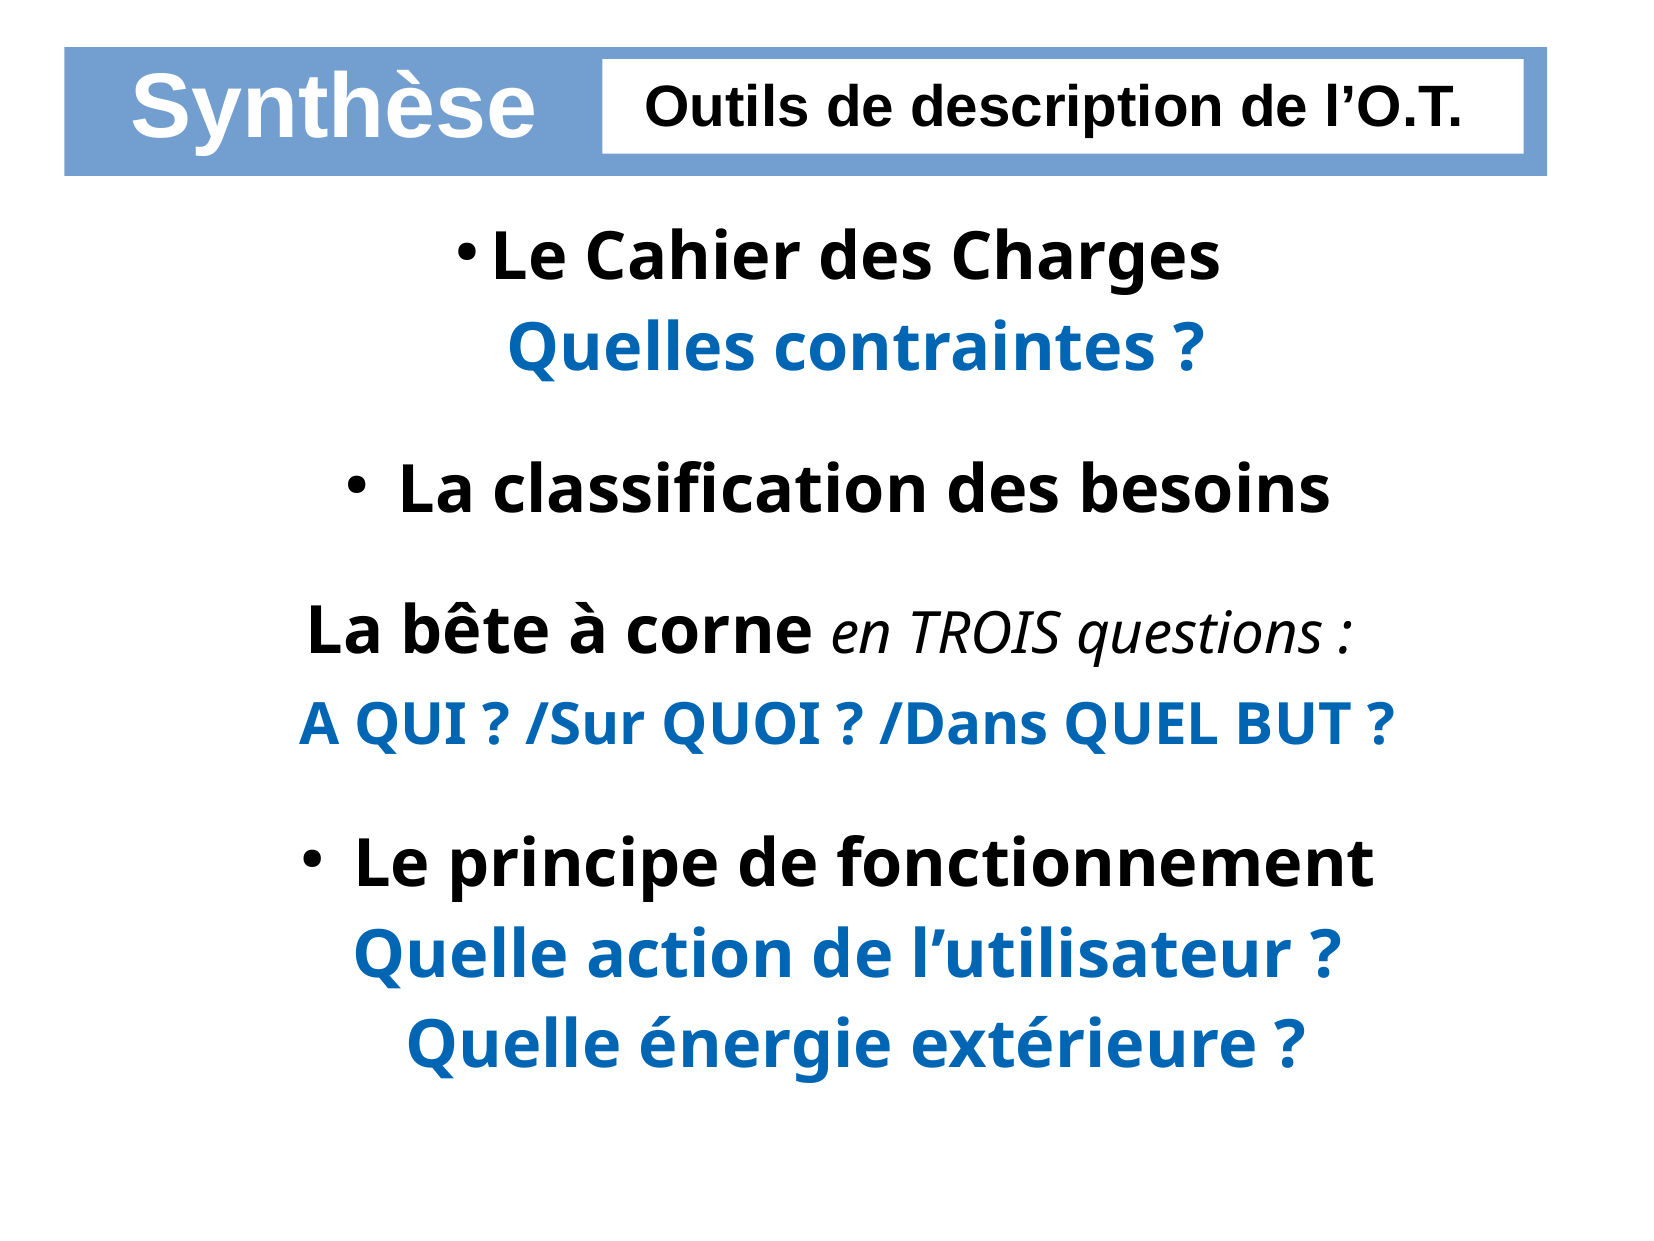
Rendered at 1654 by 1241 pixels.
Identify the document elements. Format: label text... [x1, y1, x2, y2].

text_box Outils de description de l’O.T. [602, 59, 1524, 154]
text_box Le Cahier des Charges Quelles contraintes ? La classification des besoins La bête à corne en TROIS questions : A QUI ? /Sur QUOI ? /Dans QUEL BUT ? Le principe de fonctionnement Quelle action de l’utilisateur ? Quelle énergie extérieure ? [94, 200, 1583, 1115]
text_box Synthèse [64, 47, 1548, 176]
